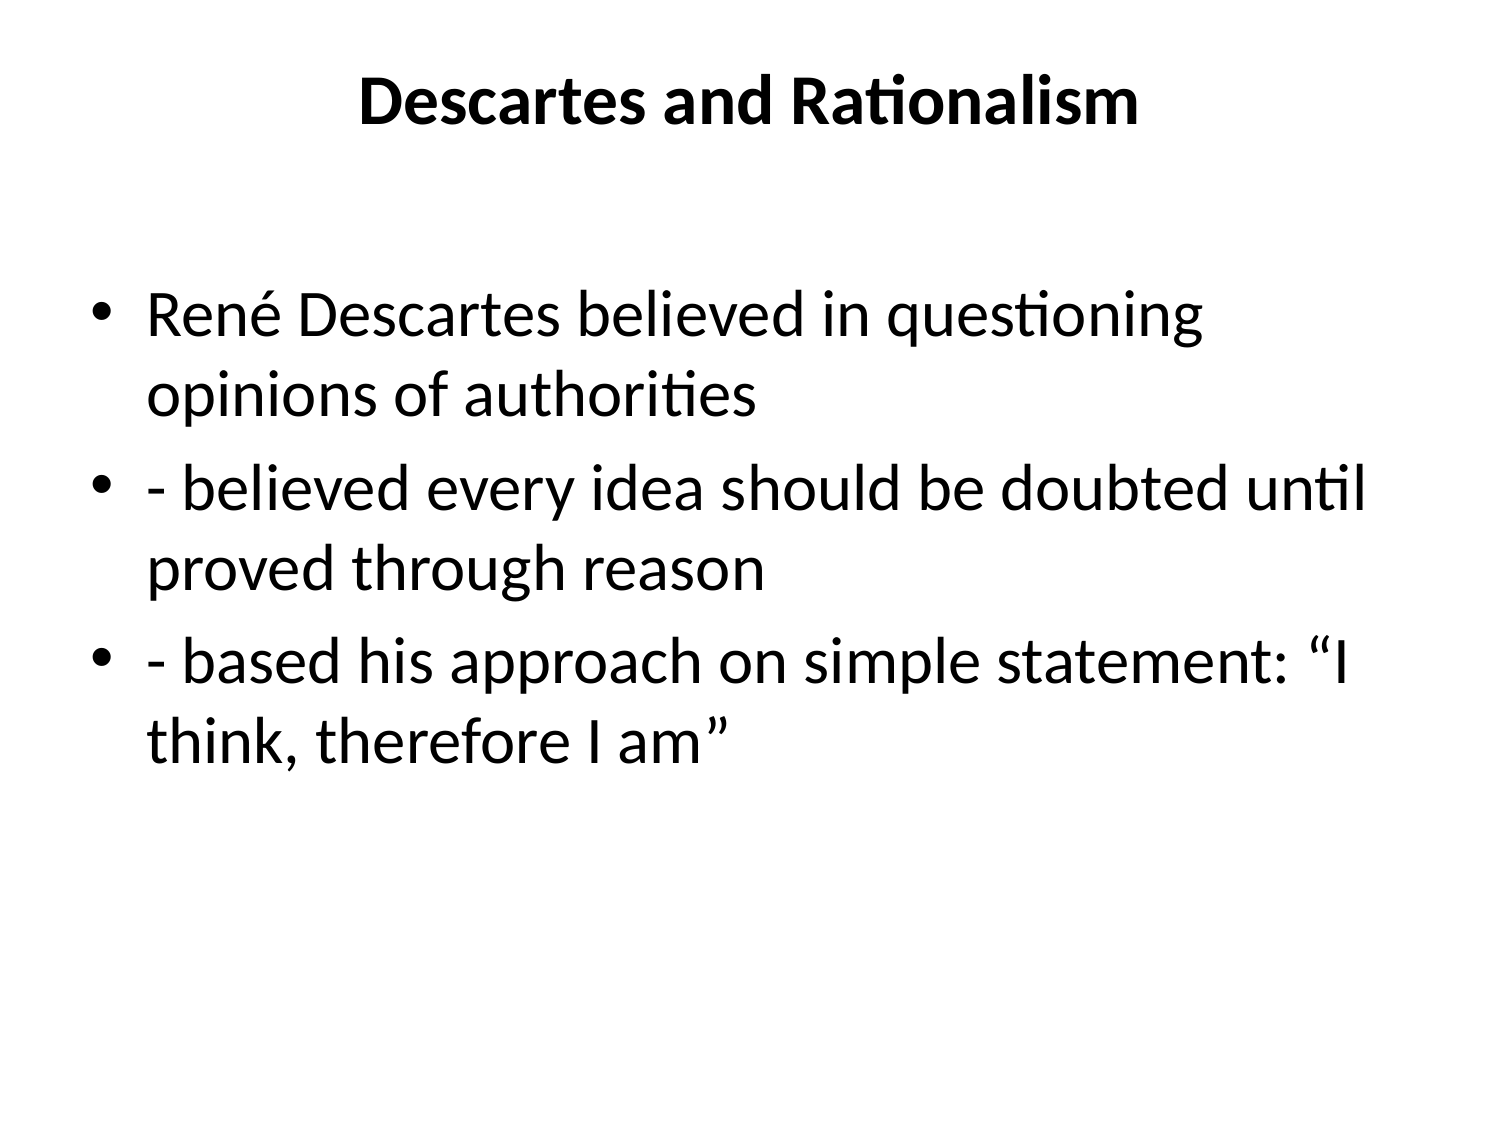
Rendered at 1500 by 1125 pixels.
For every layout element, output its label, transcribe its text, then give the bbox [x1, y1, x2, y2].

title Descartes and Rationalism [75, 45, 1425, 233]
list René Descartes believed in questioning opinions of authorities - believed every idea should be doubted until proved through reason - based his approach on simple statement: “I think, therefore I am” [75, 262, 1425, 1005]
